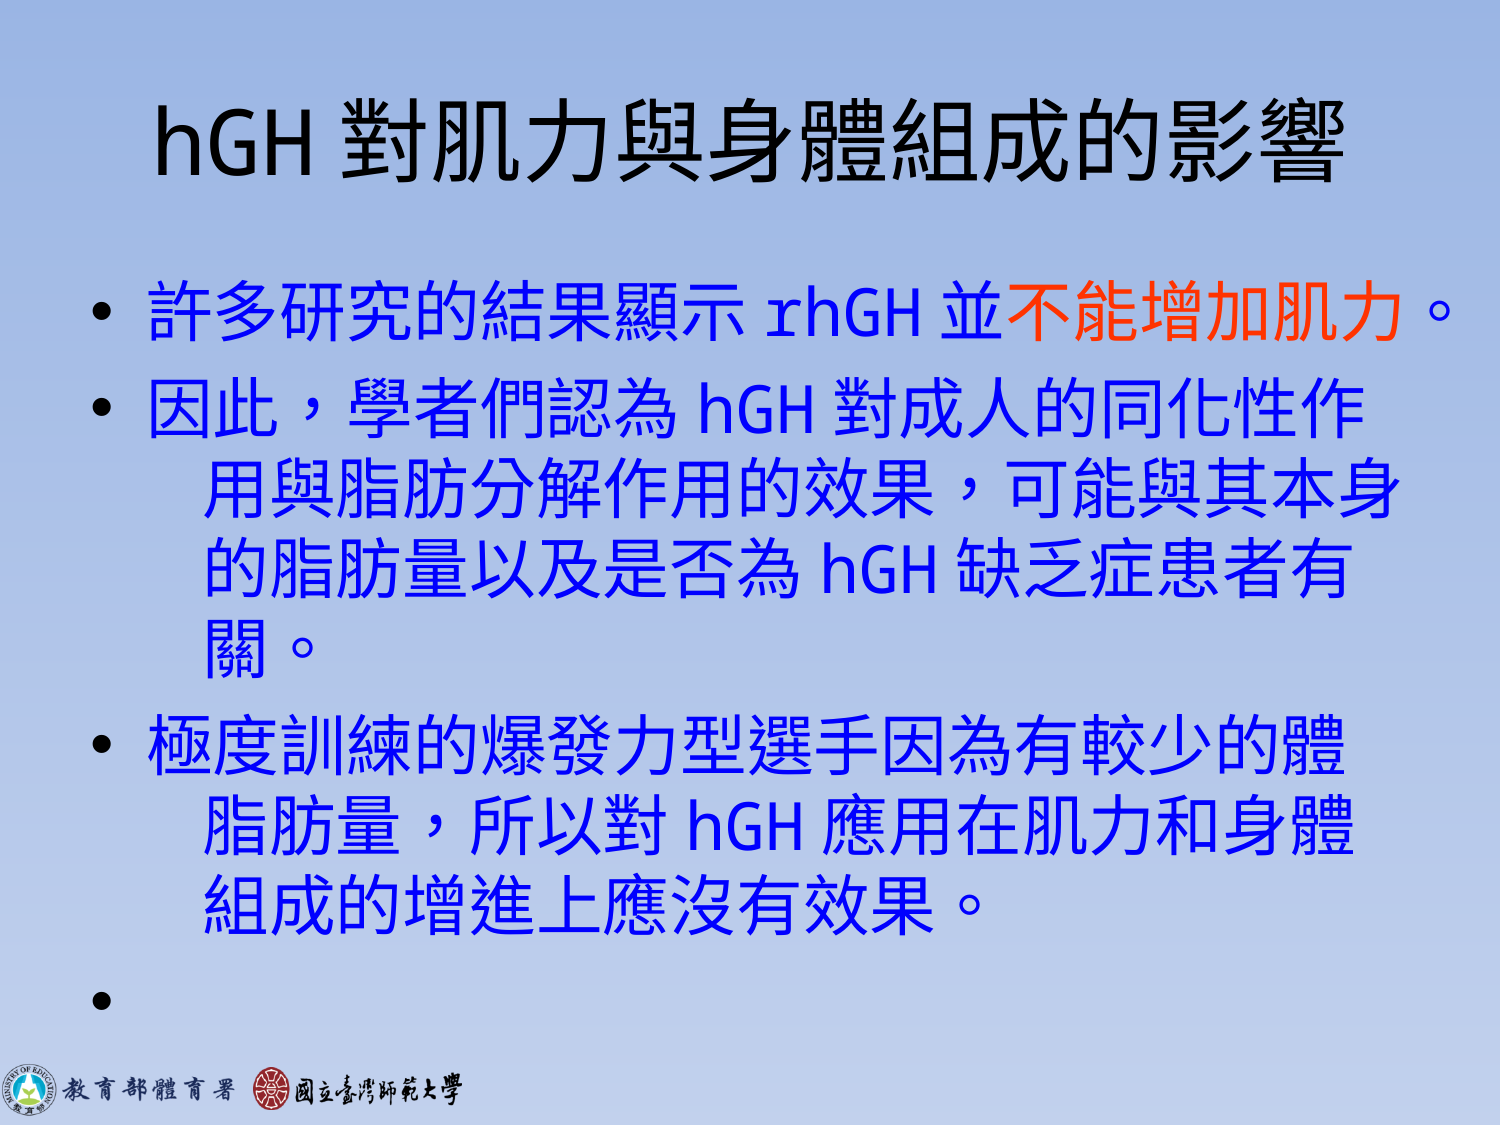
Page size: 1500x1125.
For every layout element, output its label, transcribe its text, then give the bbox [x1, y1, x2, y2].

title hGH對肌力與身體組成的影響 [75, 45, 1426, 233]
list 許多研究的結果顯示rhGH並不能增加肌力。 因此，學者們認為hGH對成人的同化性作用與脂肪分解作用的效果，可能與其本身的脂肪量以及是否為hGH缺乏症患者有關。 極度訓練的爆發力型選手因為有較少的體脂肪量，所以對hGH應用在肌力和身體組成的增進上應沒有效果。 [75, 262, 1426, 1005]
